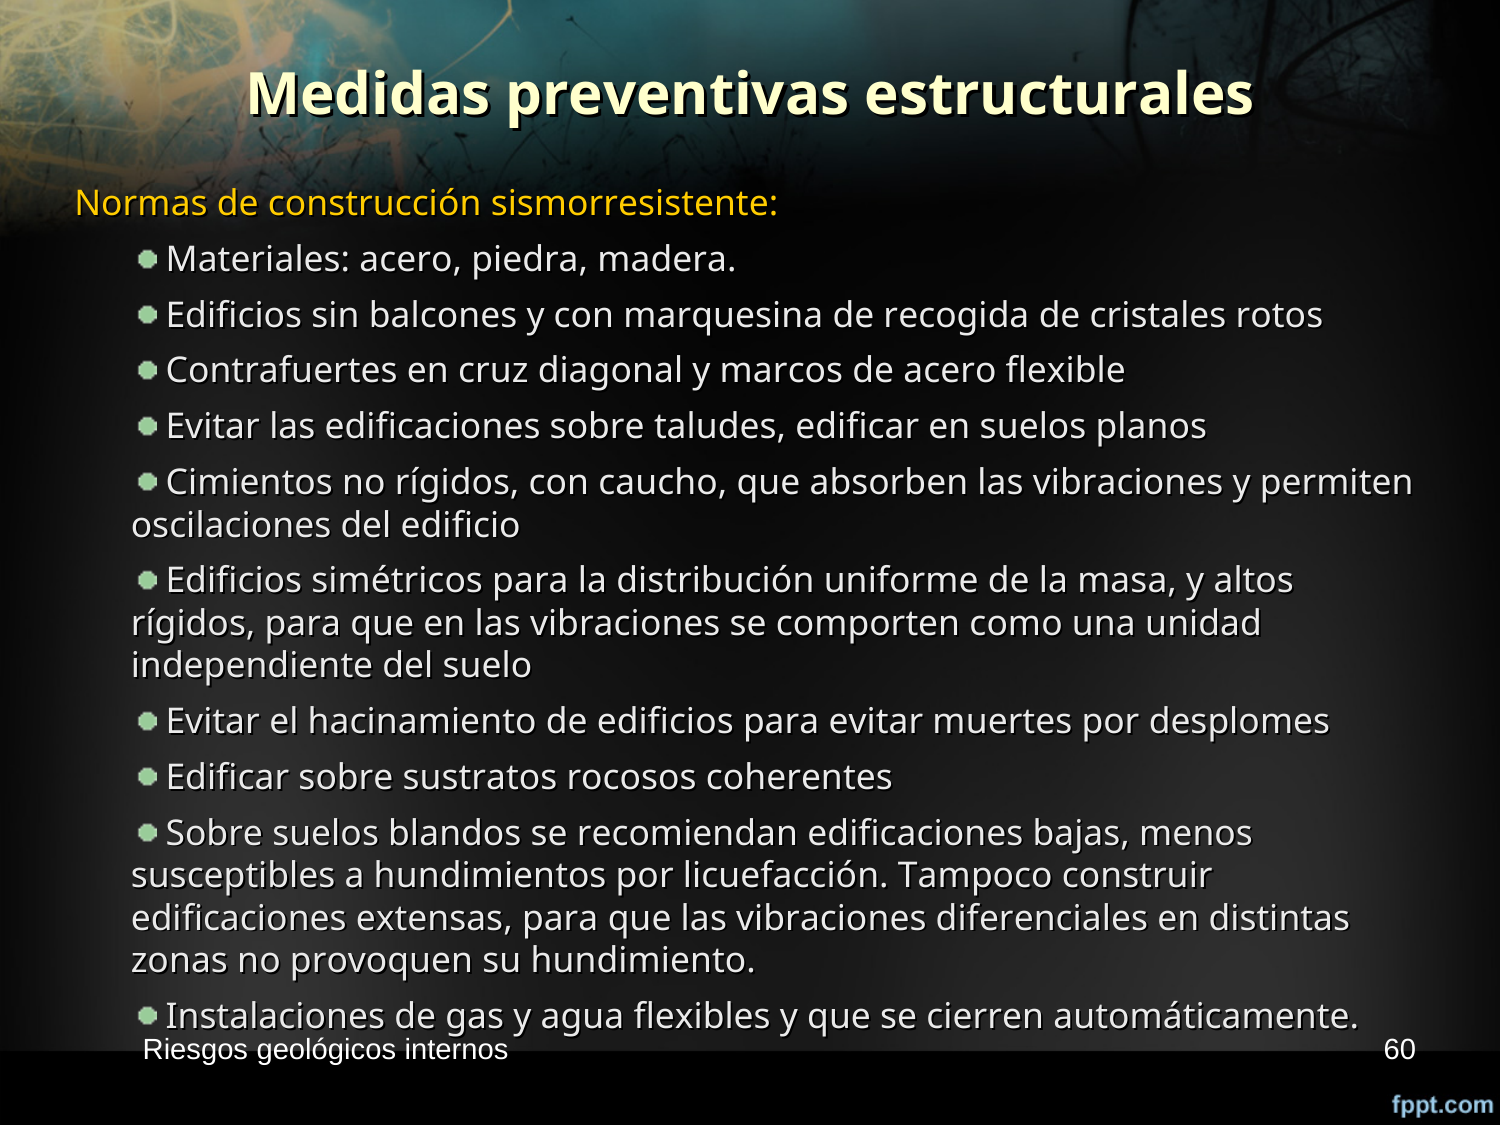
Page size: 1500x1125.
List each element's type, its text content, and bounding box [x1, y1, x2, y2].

title Medidas preventivas estructurales [75, 45, 1426, 138]
text_box <número> [1080, 1044, 1431, 1102]
text_box Normas de construcción sismorresistente: Materiales: acero, piedra, madera. Edificios sin balcones y con marquesina de recogida de cristales rotos Contrafuertes en cruz diagonal y marcos de acero flexible Evitar las edificaciones sobre taludes, edificar en suelos planos Cimientos no rígidos, con caucho, que absorben las vibraciones y permiten oscilaciones del edificio Edificios simétricos para la distribución uniforme de la masa, y altos rígidos, para que en las vibraciones se comporten como una unidad independiente del suelo Evitar el hacinamiento de edificios para evitar muertes por desplomes Edificar sobre sustratos rocosos coherentes Sobre suelos blandos se recomiendan edificaciones bajas, menos susceptibles a hundimientos por licuefacción. Tampoco construir edificaciones extensas, para que las vibraciones diferenciales en distintas zonas no provoquen su hundimiento. Instalaciones de gas y agua flexibles y que se cierren automáticamente. [41, 172, 1447, 1044]
text_box Riesgos geológicos internos [88, 1044, 564, 1102]
picture [0, 0, 1500, 1125]
